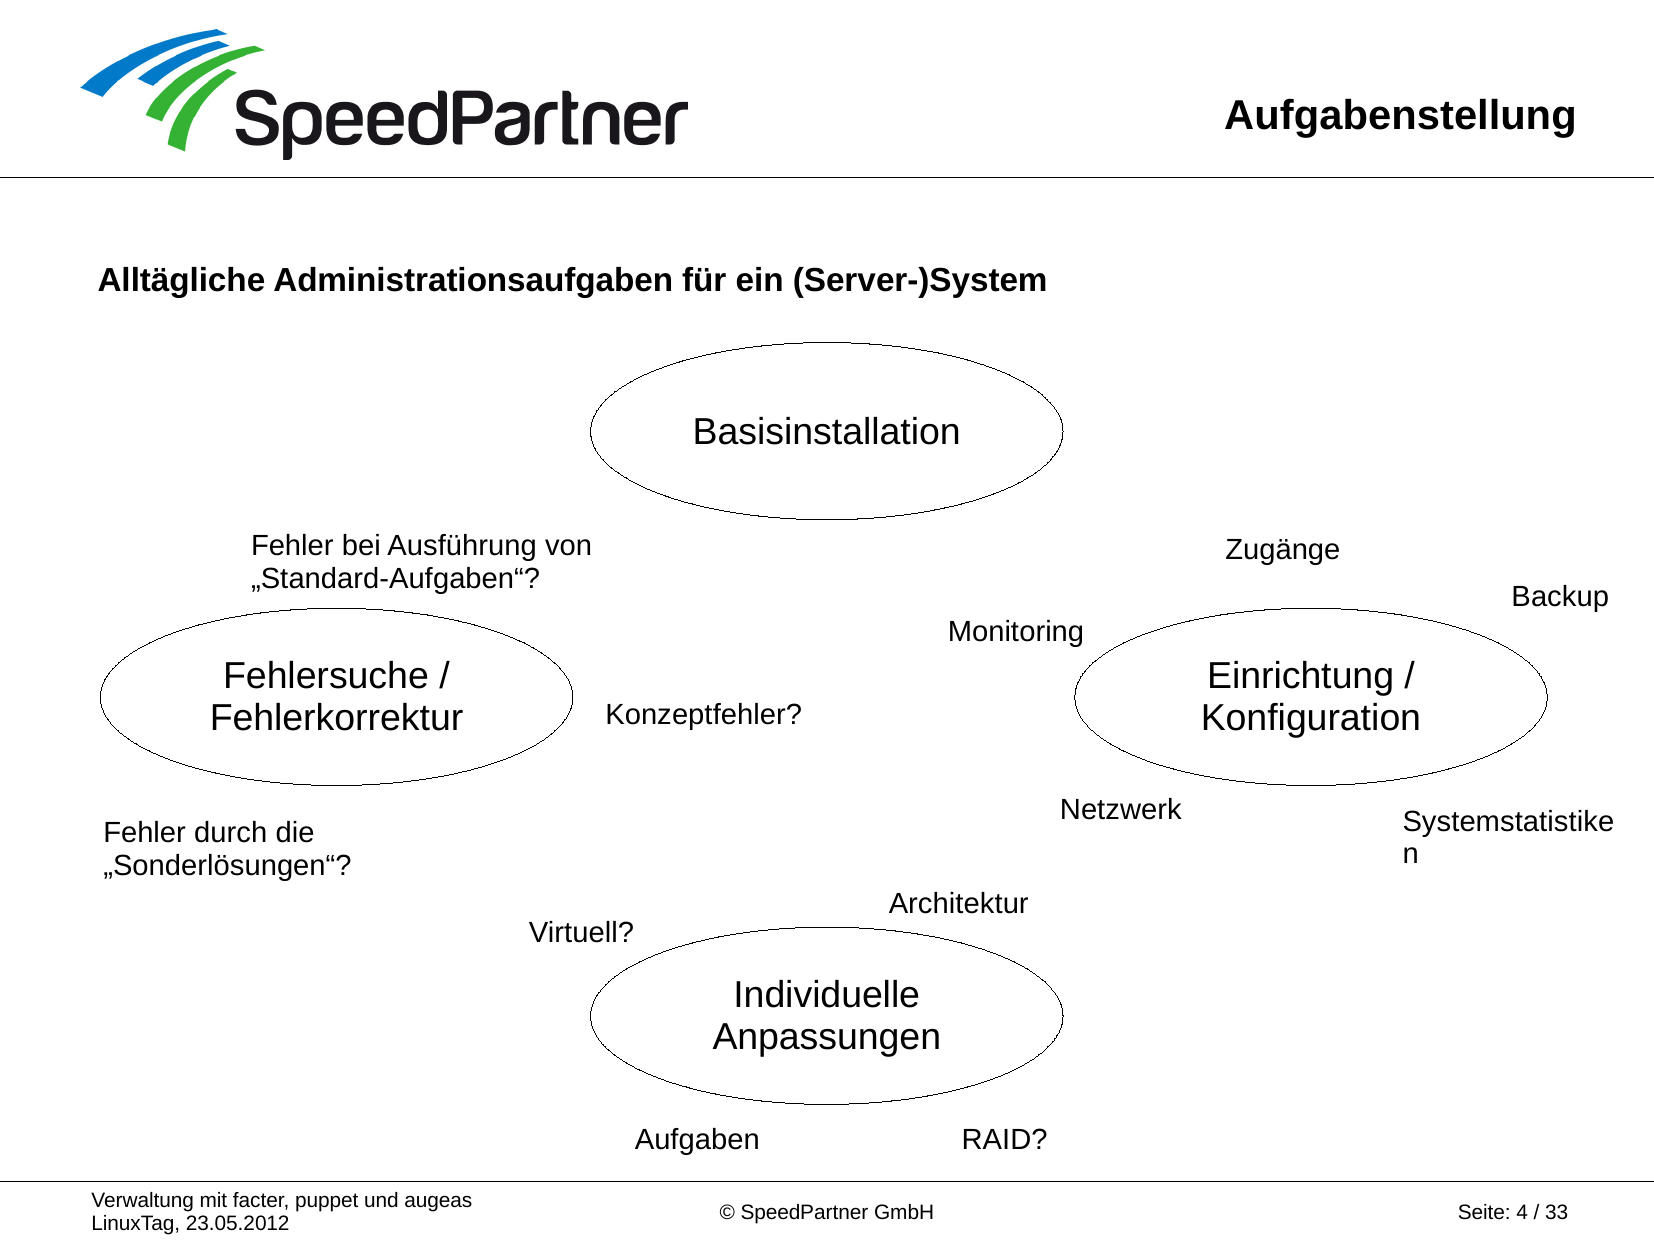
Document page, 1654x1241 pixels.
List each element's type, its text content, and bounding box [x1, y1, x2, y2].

text_box Netzwerk [1045, 785, 1197, 834]
text_box Aufgaben [620, 1115, 775, 1164]
text_box Einrichtung / Konfiguration [1074, 608, 1548, 786]
text_box Systemstatistiken [1387, 797, 1646, 845]
text_box Backup [1496, 572, 1625, 621]
text_box Alltägliche Administrationsaufgaben für ein (Server-)System [82, 253, 1565, 1177]
text_box Individuelle Anpassungen [590, 927, 1064, 1105]
picture [80, 29, 688, 160]
text_box RAID? [946, 1115, 1063, 1164]
text_box Fehler durch die „Sonderlösungen“? [88, 809, 367, 890]
text_box Fehler bei Ausführung von „Standard-Aufgaben“? [236, 521, 609, 603]
text_box Konzeptfehler? [590, 690, 818, 739]
text_box Basisinstallation [590, 342, 1064, 520]
text_box Virtuell? [514, 909, 650, 957]
text_box Monitoring [933, 607, 1100, 656]
text_box Architektur [874, 879, 1044, 928]
title Aufgabenstellung [590, 70, 1577, 160]
text_box Zugänge [1210, 525, 1356, 573]
text_box Fehlersuche / Fehlerkorrektur [100, 608, 573, 786]
